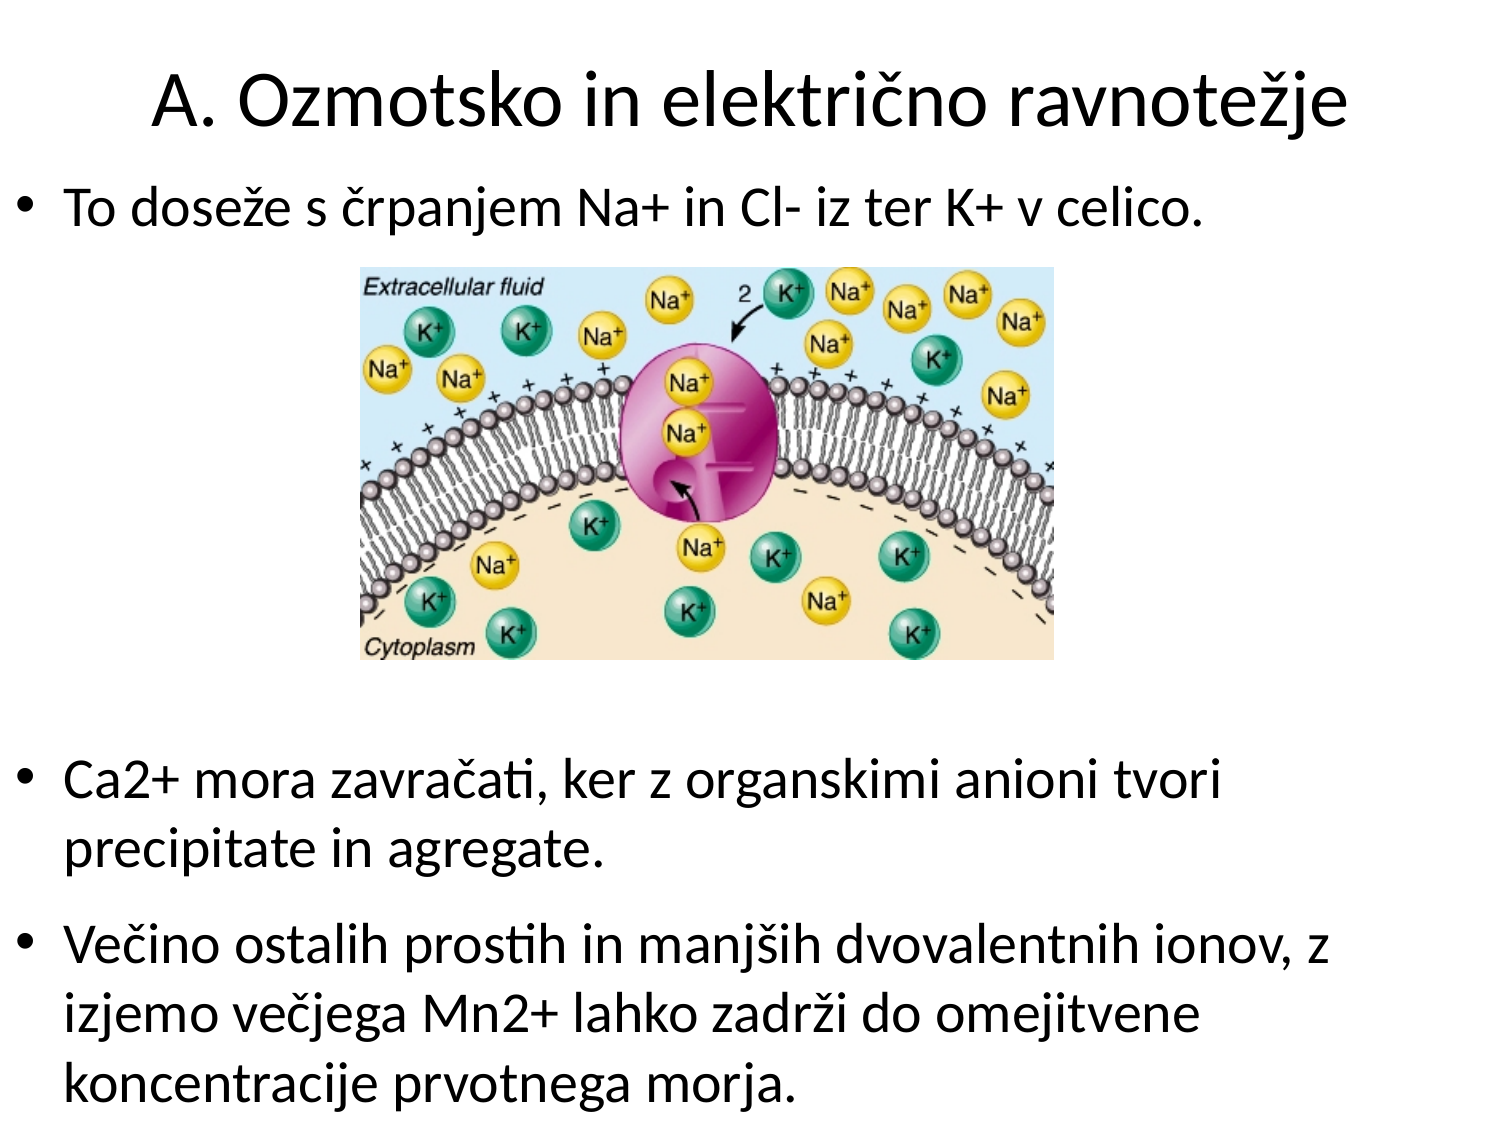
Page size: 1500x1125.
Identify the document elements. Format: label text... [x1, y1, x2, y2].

list To doseže s črpanjem Na+ in Cl- iz ter K+ v celico. Ca2+ mora zavračati, ker z organskimi anioni tvori precipitate in agregate. Večino ostalih prostih in manjših dvovalentnih ionov, z izjemo večjega Mn2+ lahko zadrži do omejitvene koncentracije prvotnega morja. [0, 160, 1500, 1125]
picture [360, 267, 1054, 660]
title A. Ozmotsko in električno ravnotežje [76, 0, 1427, 160]
